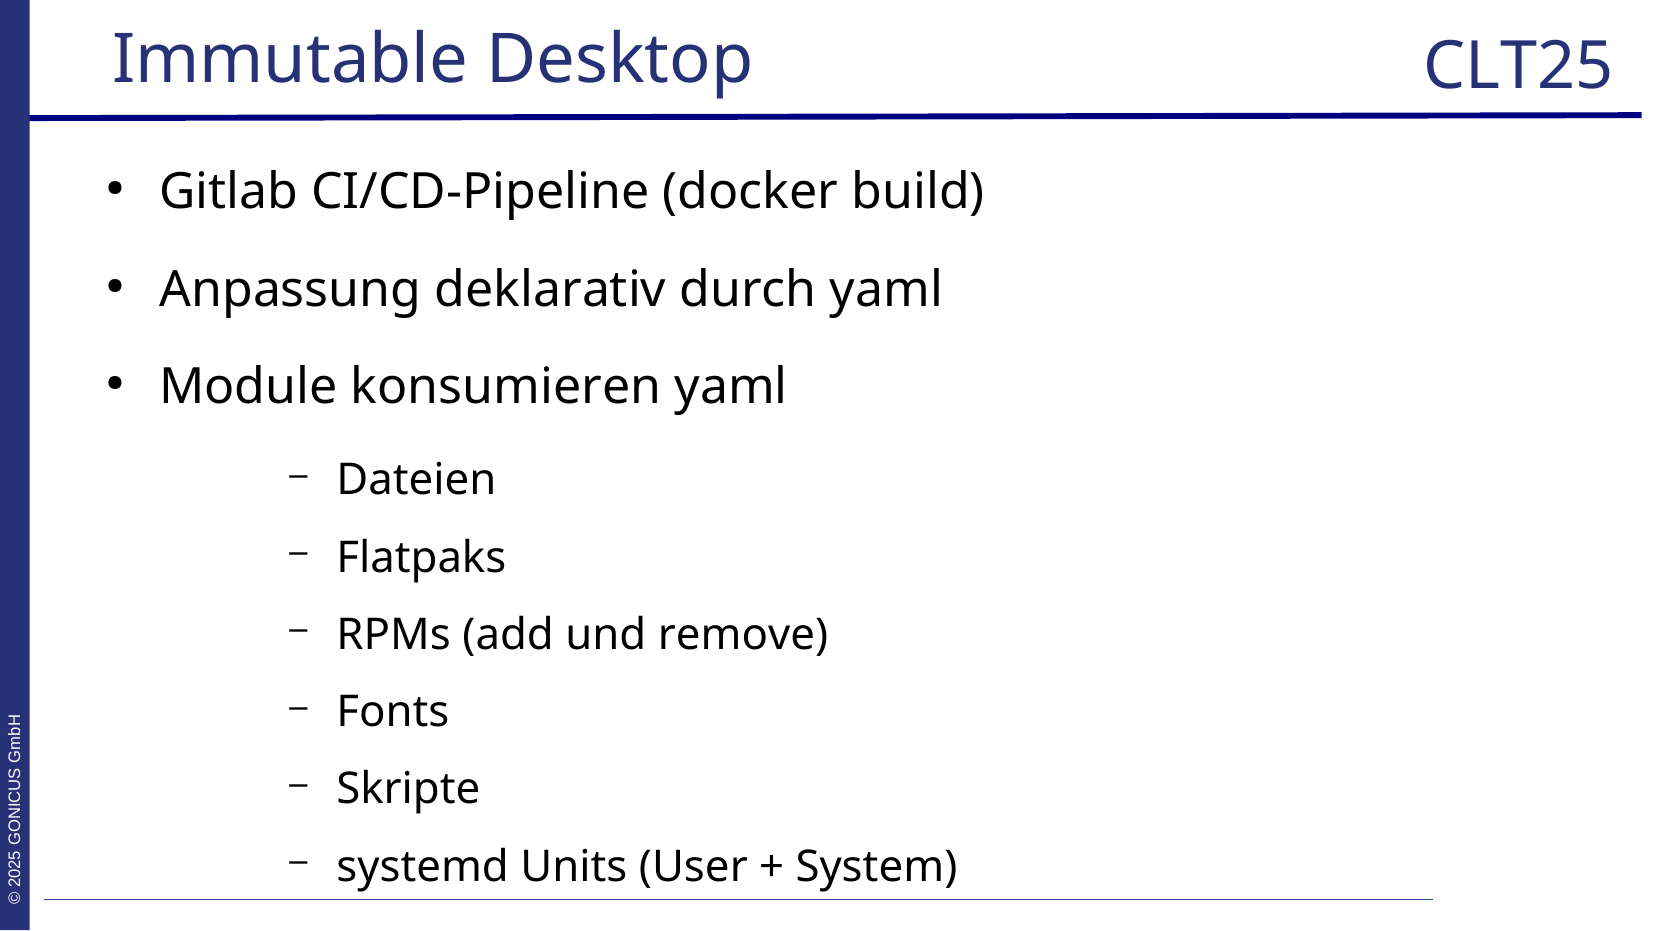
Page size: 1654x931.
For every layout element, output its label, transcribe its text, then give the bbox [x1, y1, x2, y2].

list Gitlab CI/CD-Pipeline (docker build) Anpassung deklarativ durch yaml Module konsumieren yaml Dateien Flatpaks RPMs (add und remove) Fonts Skripte systemd Units (User + System) [88, 155, 1590, 852]
title Immutable Desktop [112, 0, 1525, 134]
